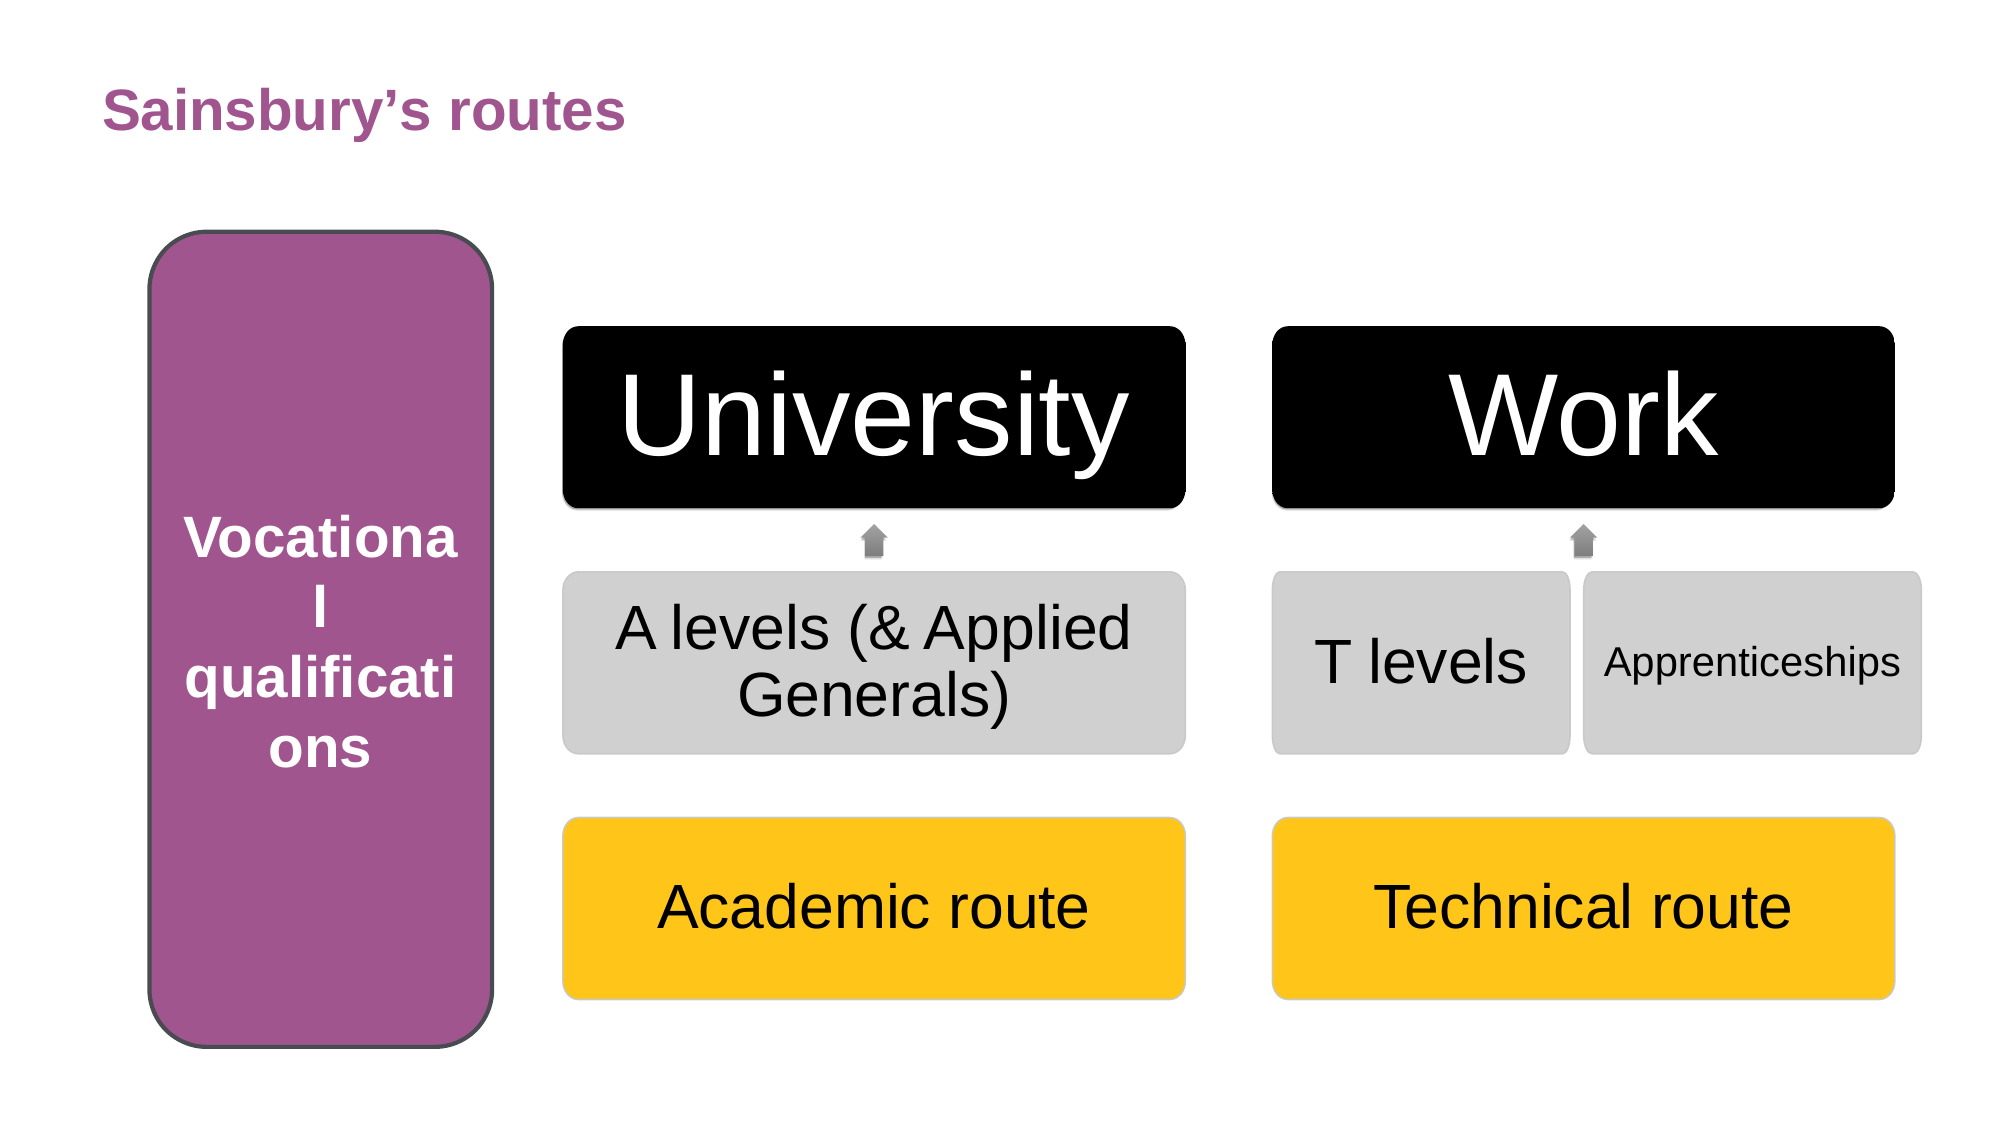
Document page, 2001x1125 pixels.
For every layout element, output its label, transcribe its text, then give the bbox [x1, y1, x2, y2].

text_box T levels [1272, 571, 1571, 754]
text_box Academic route [562, 817, 1186, 1000]
text_box Apprenticeships [1583, 571, 1922, 754]
title Sainsbury’s routes [102, 66, 1491, 161]
text_box Work [1272, 326, 1895, 509]
text_box Technical route [1272, 817, 1895, 1000]
text_box A levels (& Applied Generals) [562, 571, 1186, 754]
text_box [860, 524, 888, 556]
text_box Vocational qualifications [149, 231, 493, 1047]
text_box University [562, 326, 1186, 509]
text_box [1569, 524, 1598, 556]
